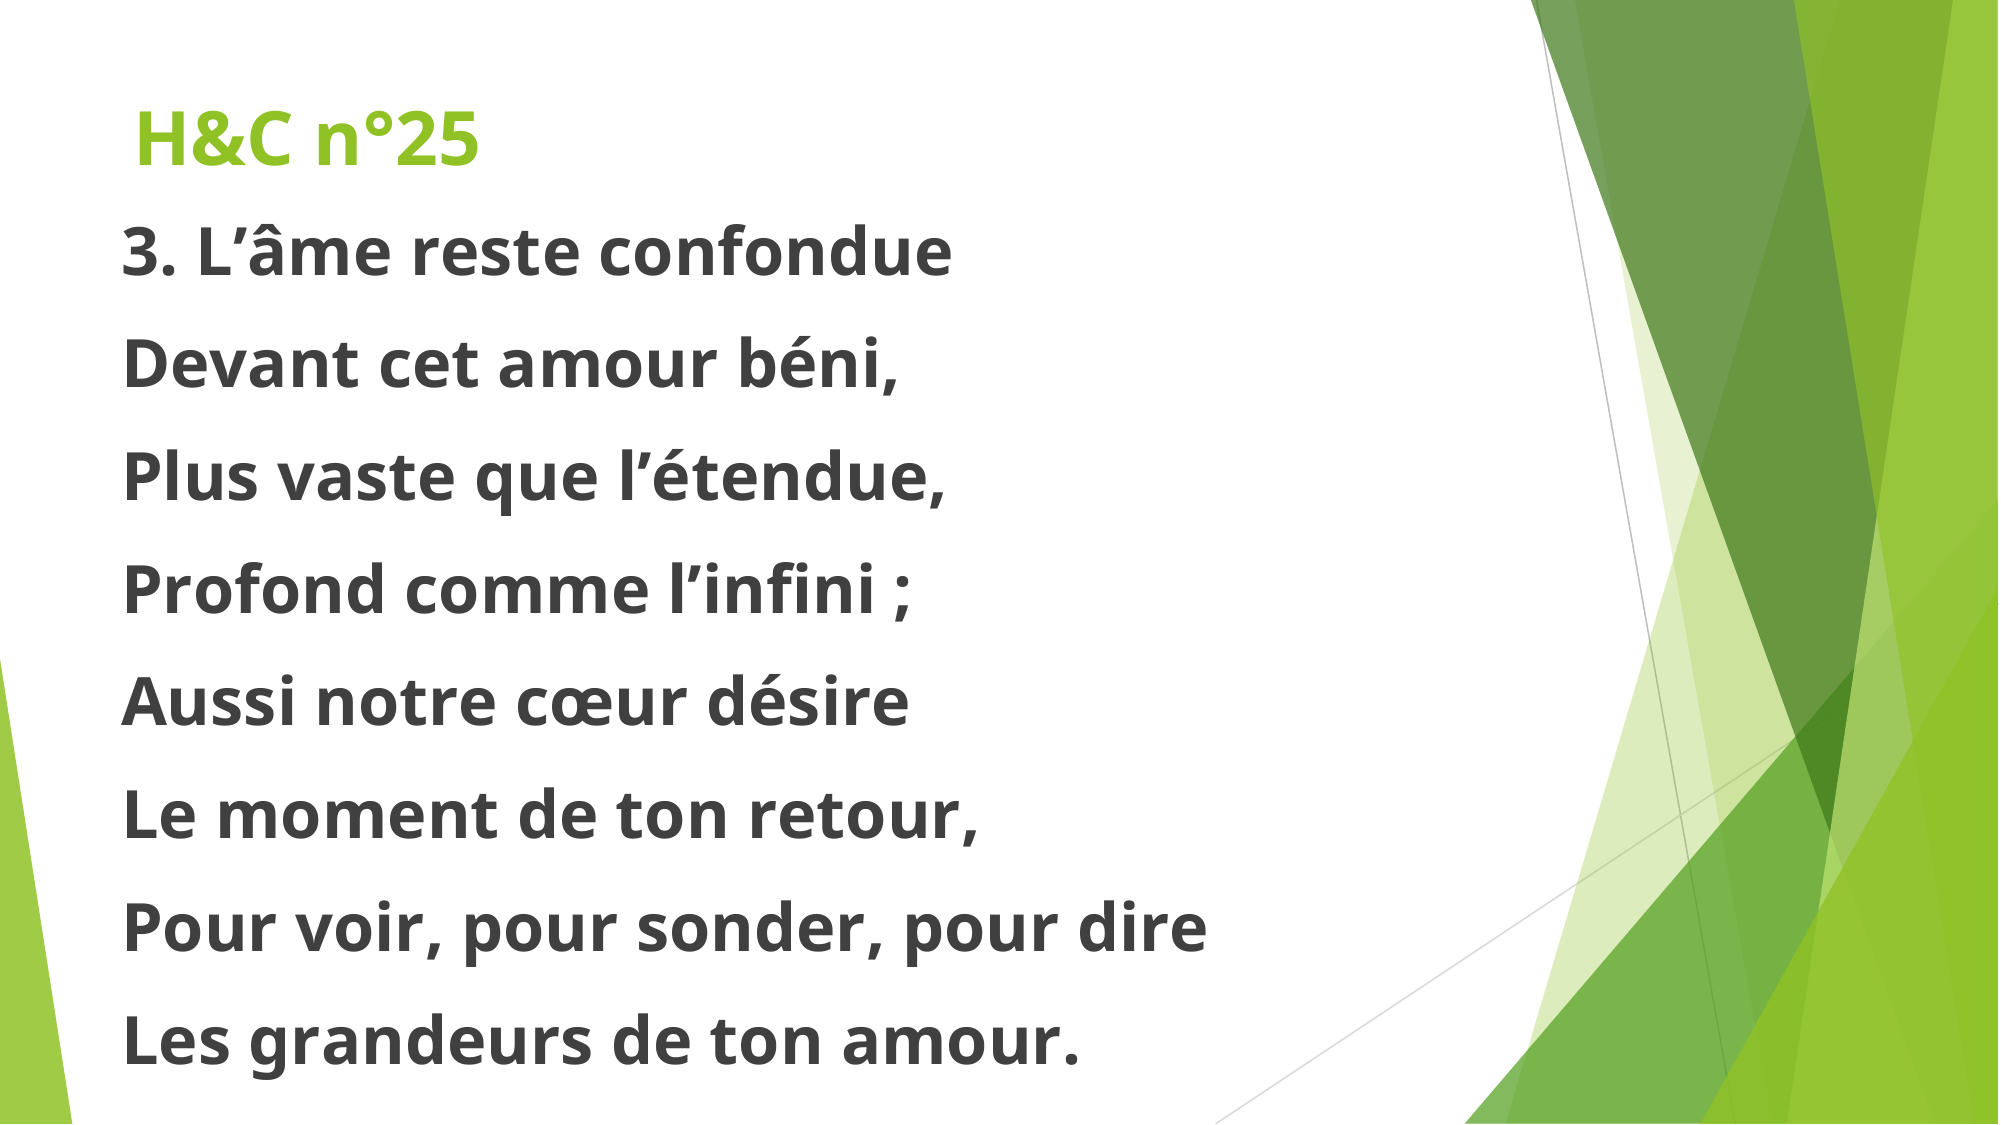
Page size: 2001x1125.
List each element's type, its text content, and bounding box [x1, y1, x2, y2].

text_box 3. L’âme reste confondue Devant cet amour béni, Plus vaste que l’étendue, Profond comme l’infini ; Aussi notre cœur désire Le moment de ton retour, Pour voir, pour sonder, pour dire Les grandeurs de ton amour. [106, 188, 1973, 1037]
text_box H&C n°25 [118, 82, 1442, 188]
